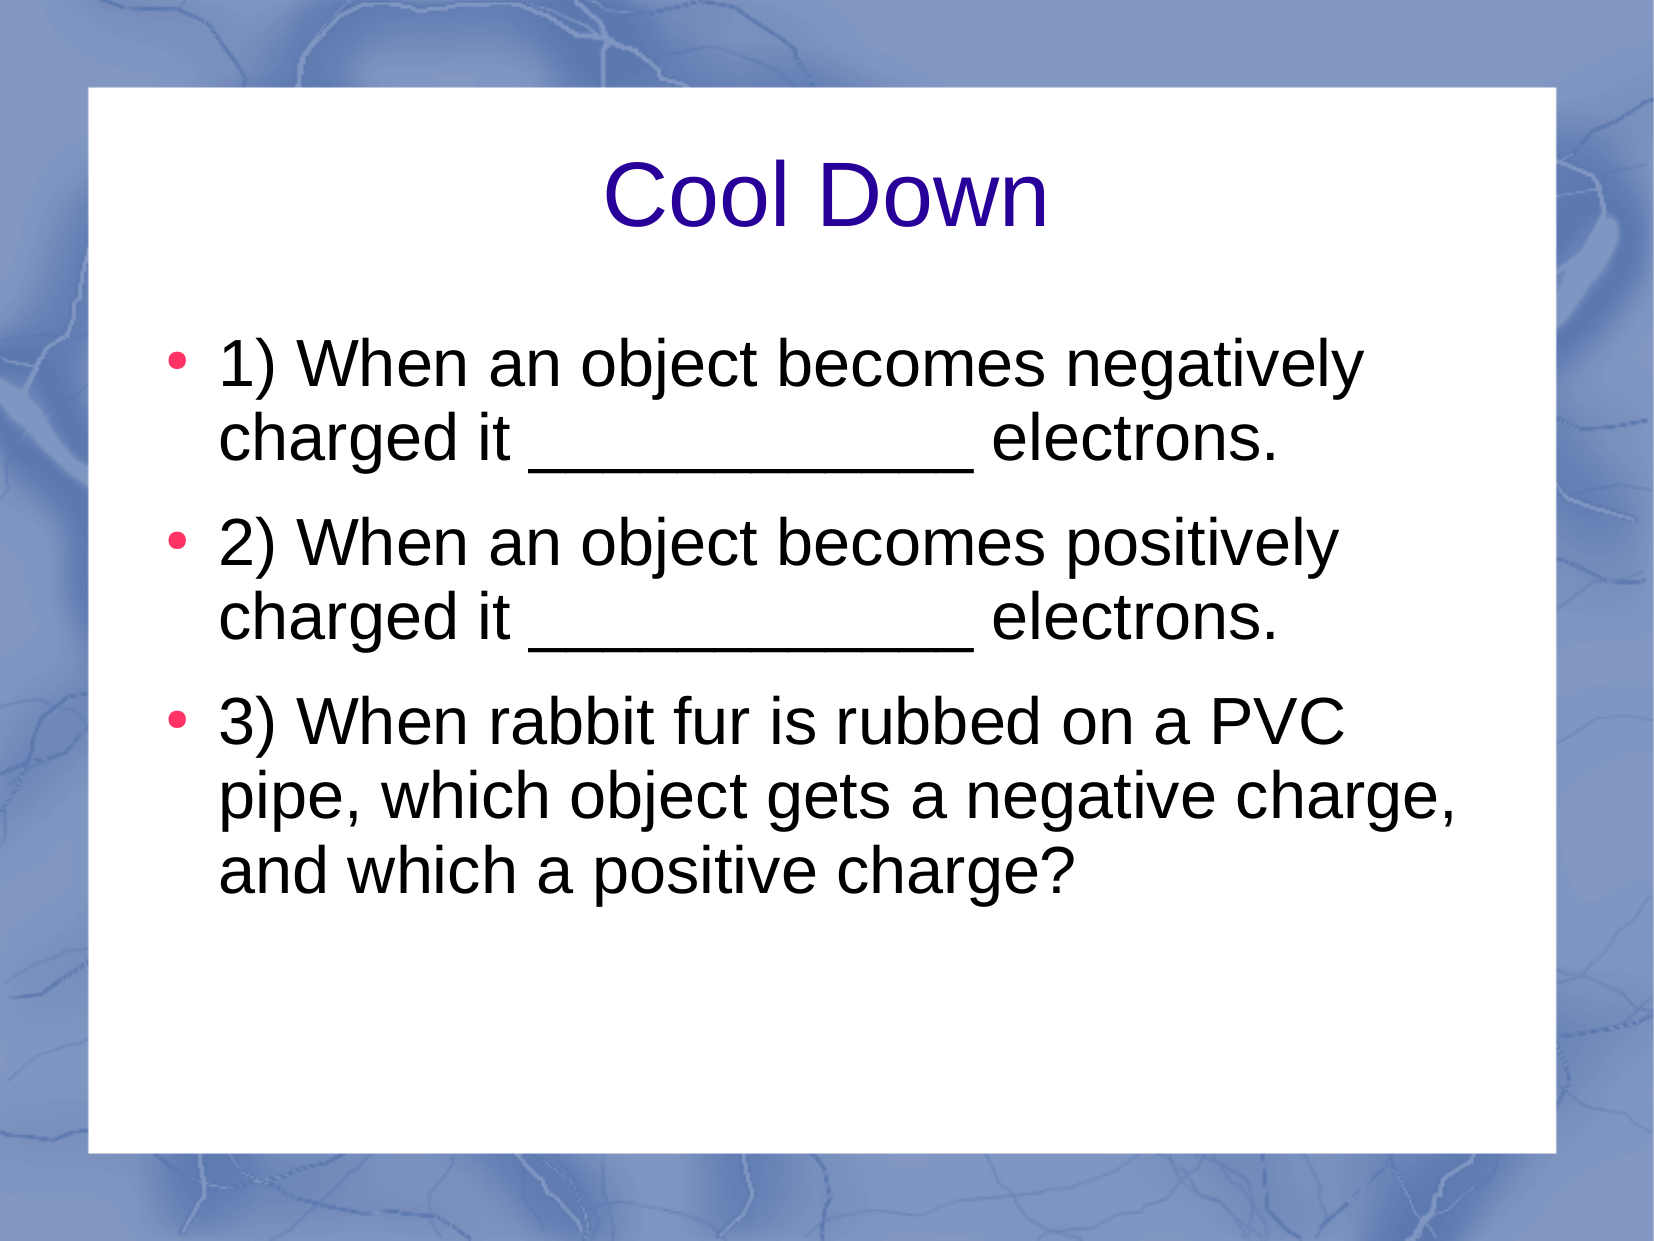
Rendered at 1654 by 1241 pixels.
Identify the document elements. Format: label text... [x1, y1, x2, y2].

list 1) When an object becomes negatively charged it ____________ electrons. 2) When an object becomes positively charged it ____________ electrons. 3) When rabbit fur is rubbed on a PVC pipe, which object gets a negative charge, and which a positive charge? [147, 325, 1506, 996]
title Cool Down [118, 98, 1536, 291]
picture [0, 0, 1654, 1241]
